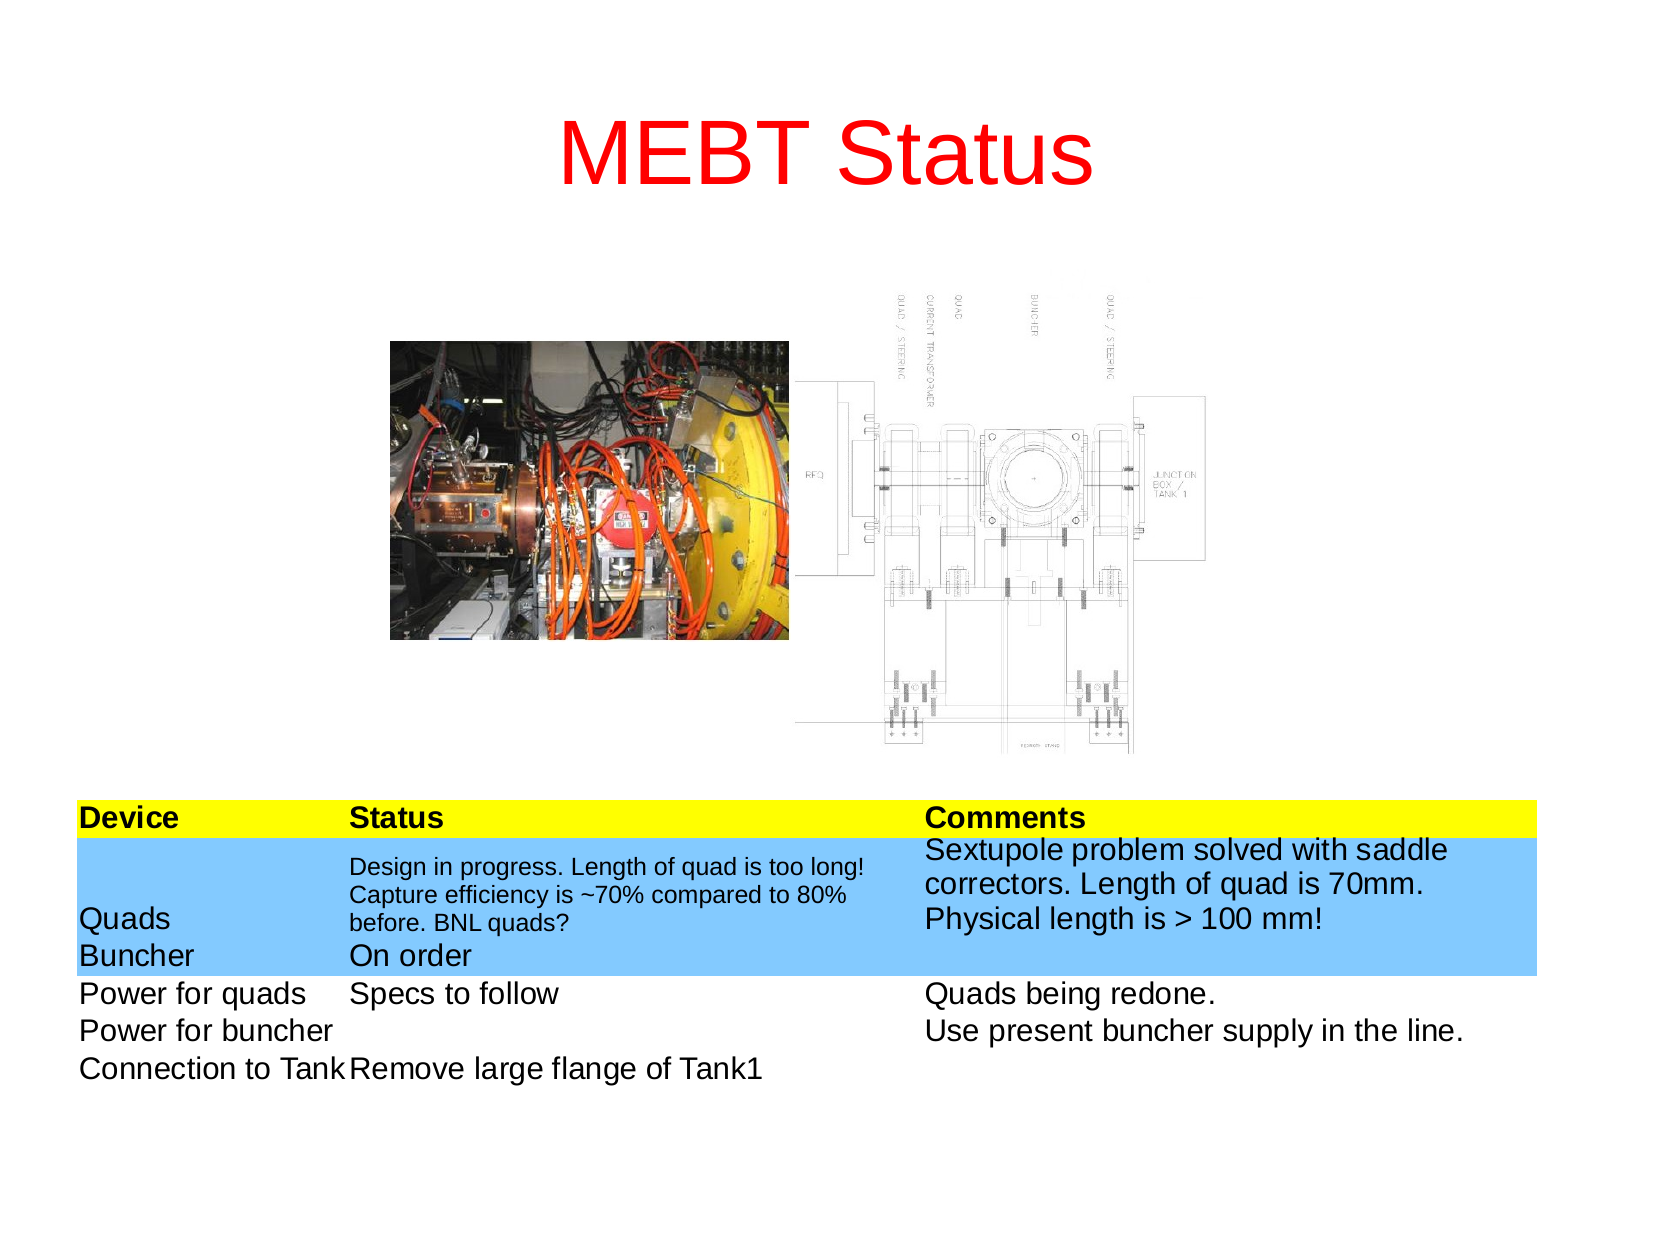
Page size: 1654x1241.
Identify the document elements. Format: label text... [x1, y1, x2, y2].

chart [76, 800, 1540, 1091]
picture [390, 241, 1208, 758]
title MEBT Status [82, 56, 1571, 250]
